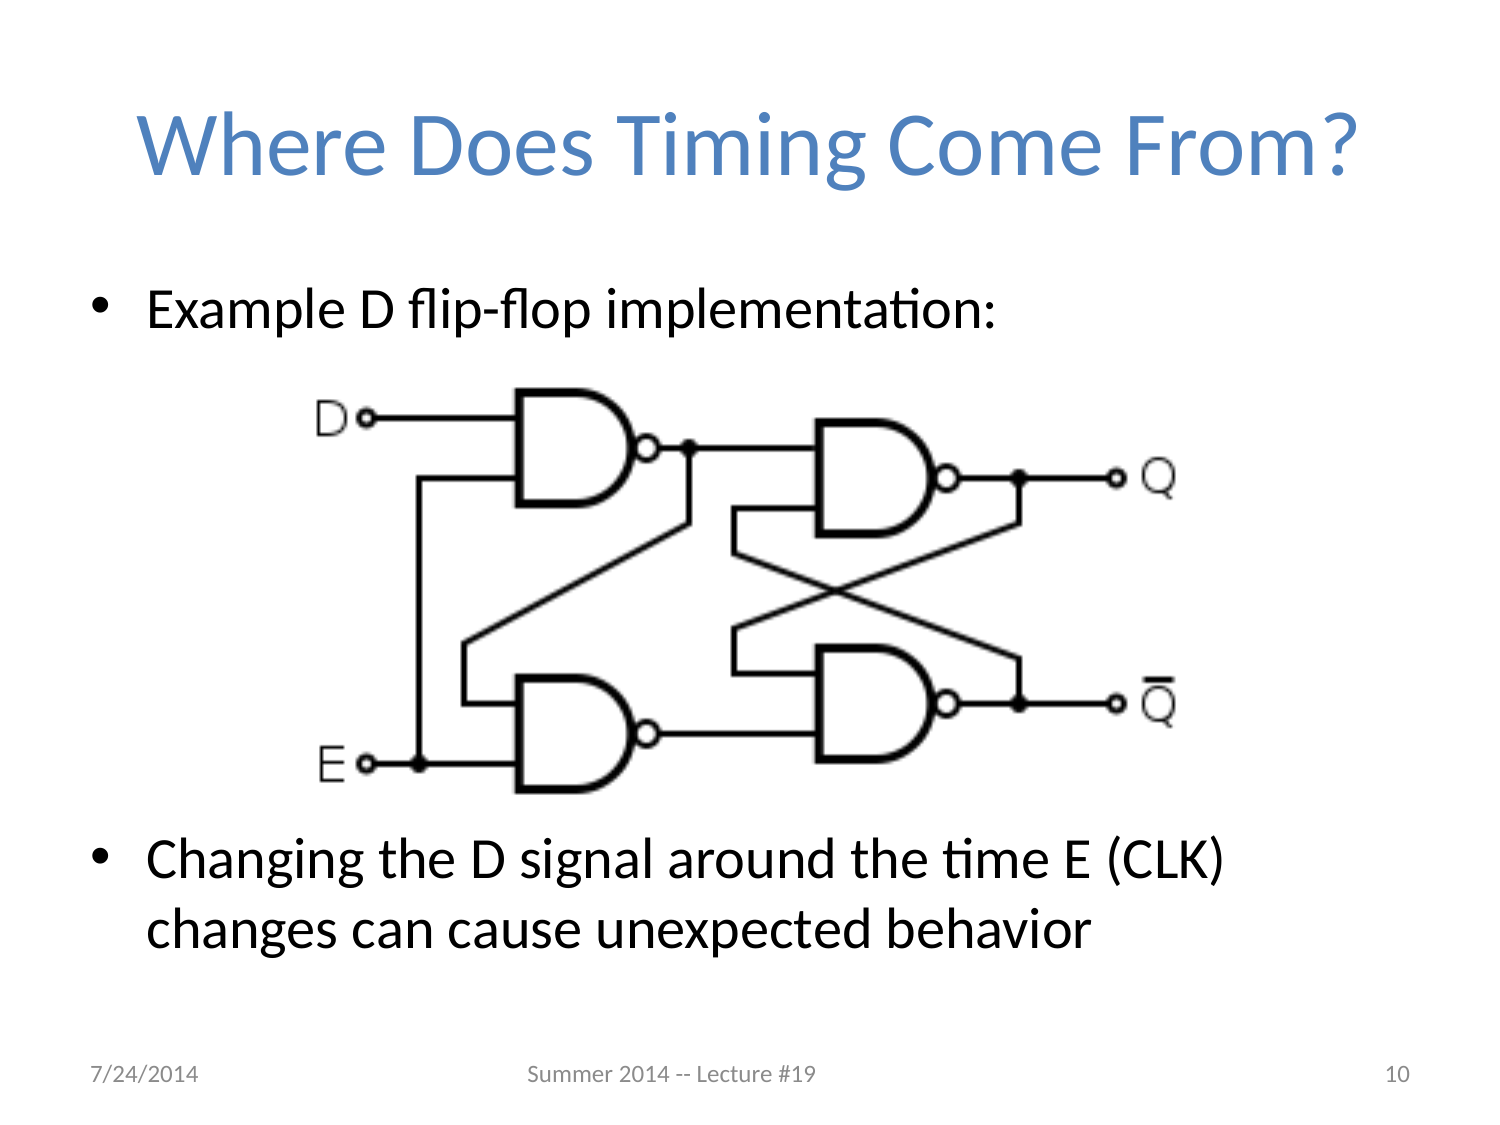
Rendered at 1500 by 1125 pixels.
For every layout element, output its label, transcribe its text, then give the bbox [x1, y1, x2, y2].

list Example D flip-flop implementation: Changing the D signal around the time E (CLK) changes can cause unexpected behavior [75, 262, 1425, 1073]
slide_number <number> [1074, 1042, 1425, 1103]
slide_number 7/24/2014 [75, 1042, 425, 1103]
footer Summer 2014 -- Lecture #19 [512, 1042, 988, 1103]
title Where Does Timing Come From? [75, 45, 1425, 233]
picture [300, 374, 1200, 825]
